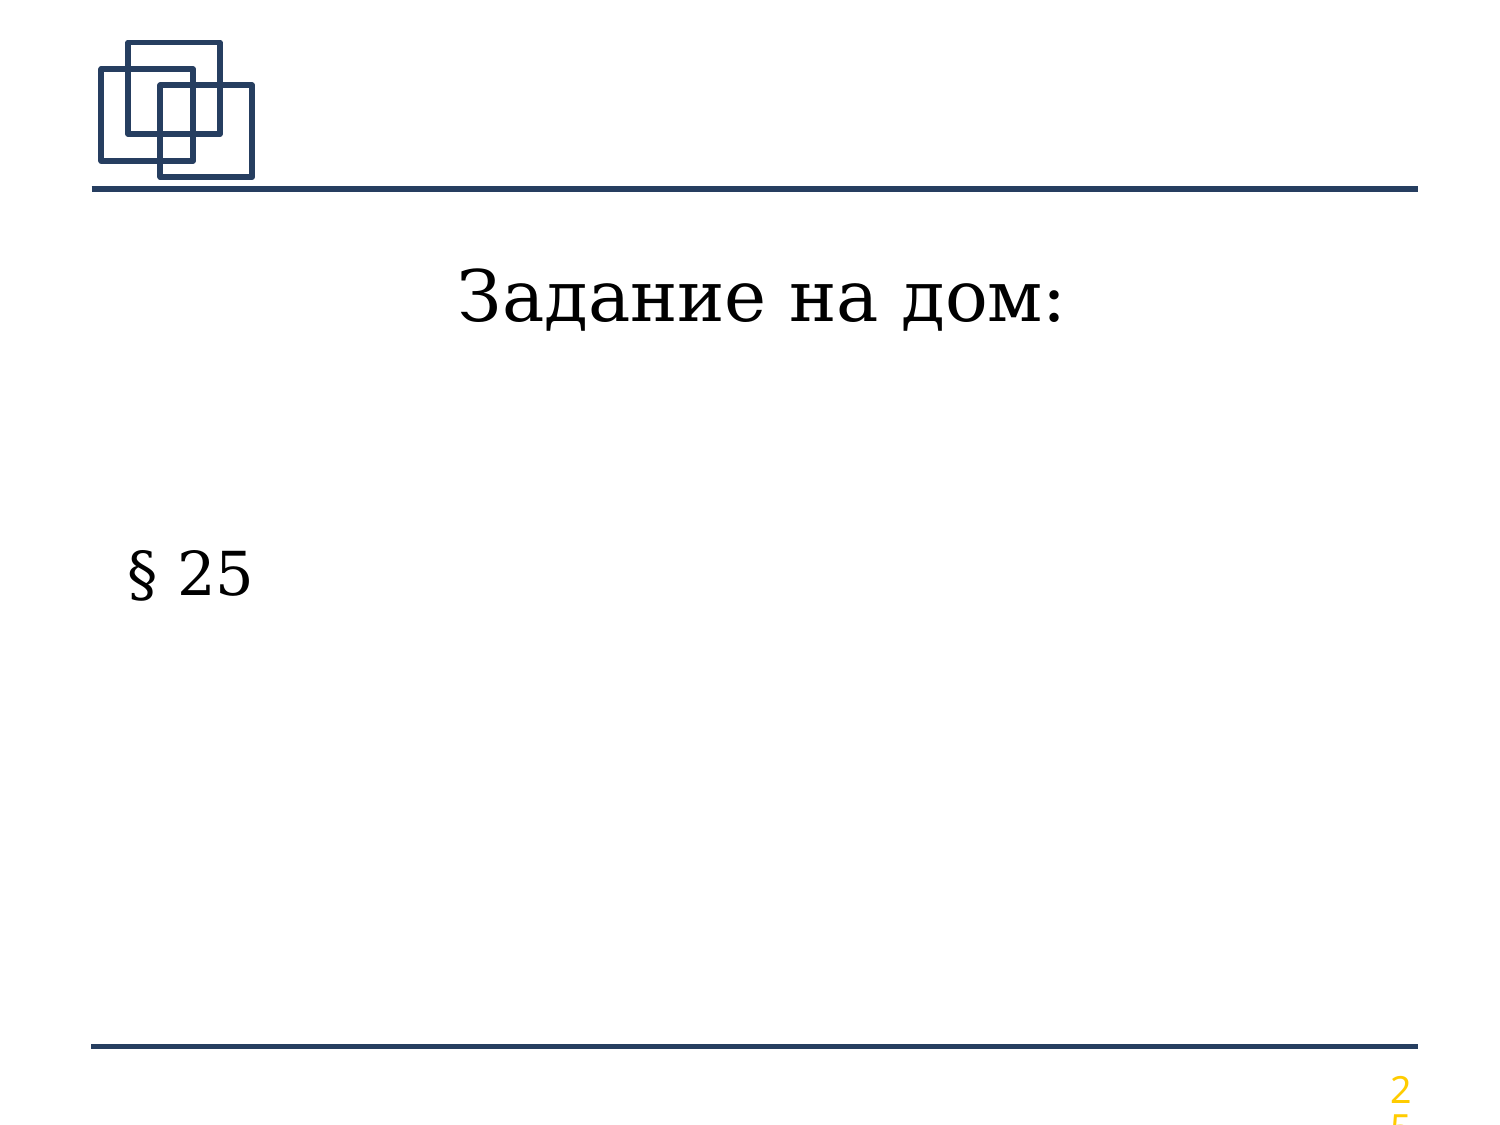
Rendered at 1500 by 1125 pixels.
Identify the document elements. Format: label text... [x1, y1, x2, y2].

list § 25 [112, 527, 1436, 1000]
title Задание на дом: [112, 172, 1388, 413]
